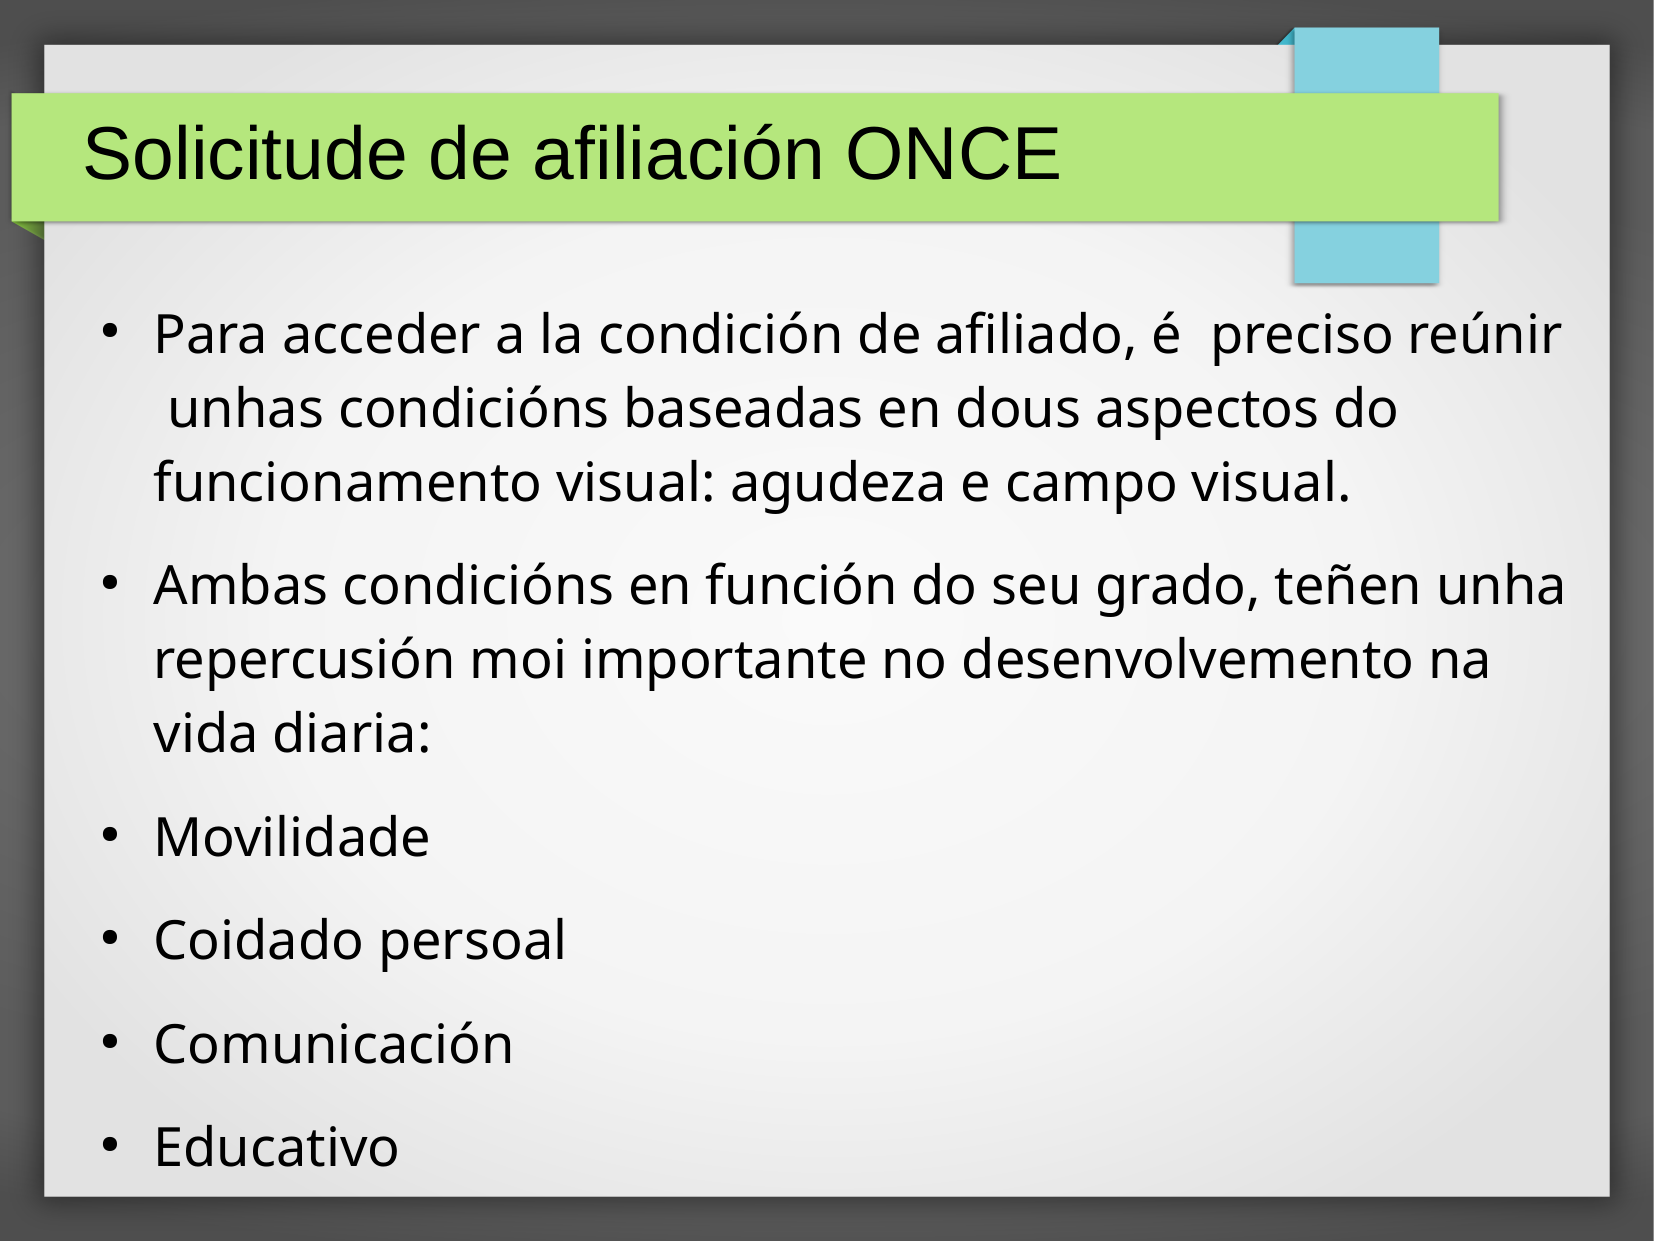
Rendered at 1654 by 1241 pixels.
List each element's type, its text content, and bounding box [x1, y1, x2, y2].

list Para acceder a la condición de afiliado, é preciso reúnir unhas condicións baseadas en dous aspectos do funcionamento visual: agudeza e campo visual. Ambas condicións en función do seu grado, teñen unha repercusión moi importante no desenvolvemento na vida diaria: Movilidade Coidado persoal Comunicación Educativo [82, 295, 1571, 1241]
title Solicitude de afiliación ONCE [82, 94, 1264, 213]
picture [0, 0, 1654, 1241]
